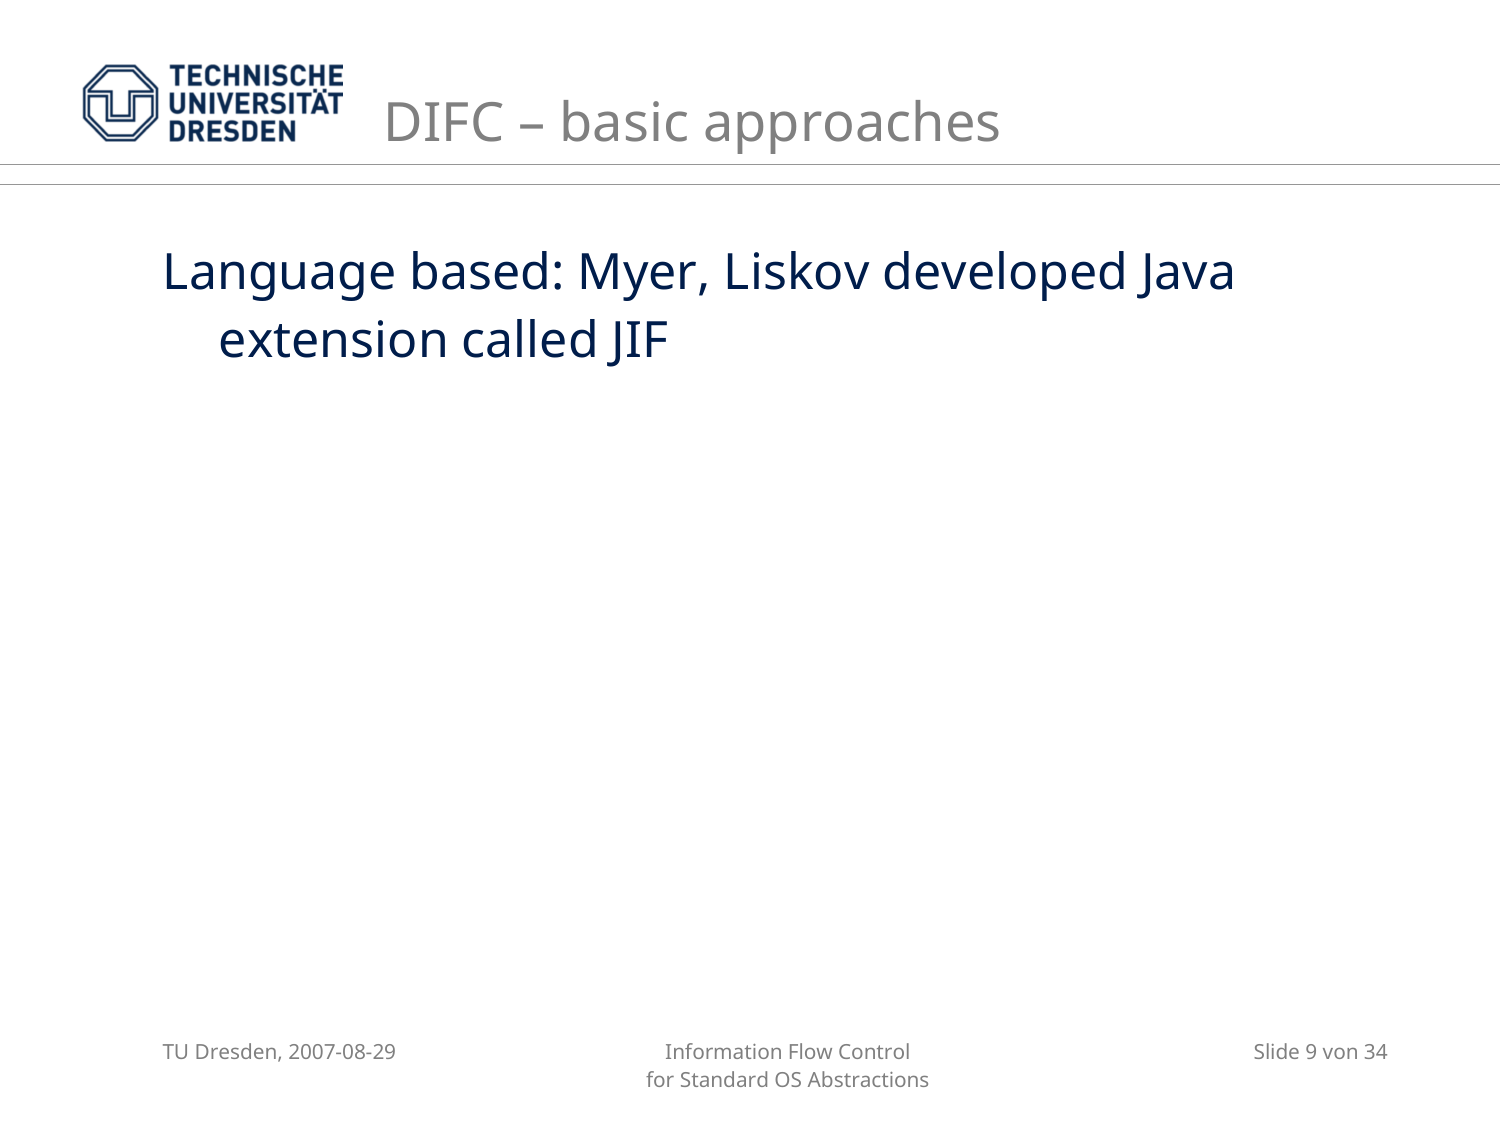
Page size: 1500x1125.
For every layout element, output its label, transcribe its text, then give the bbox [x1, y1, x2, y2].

list Language based: Myer, Liskov developed Java extension called JIF [162, 236, 1388, 990]
title DIFC – basic approaches [383, 87, 1468, 154]
picture [82, 64, 343, 142]
